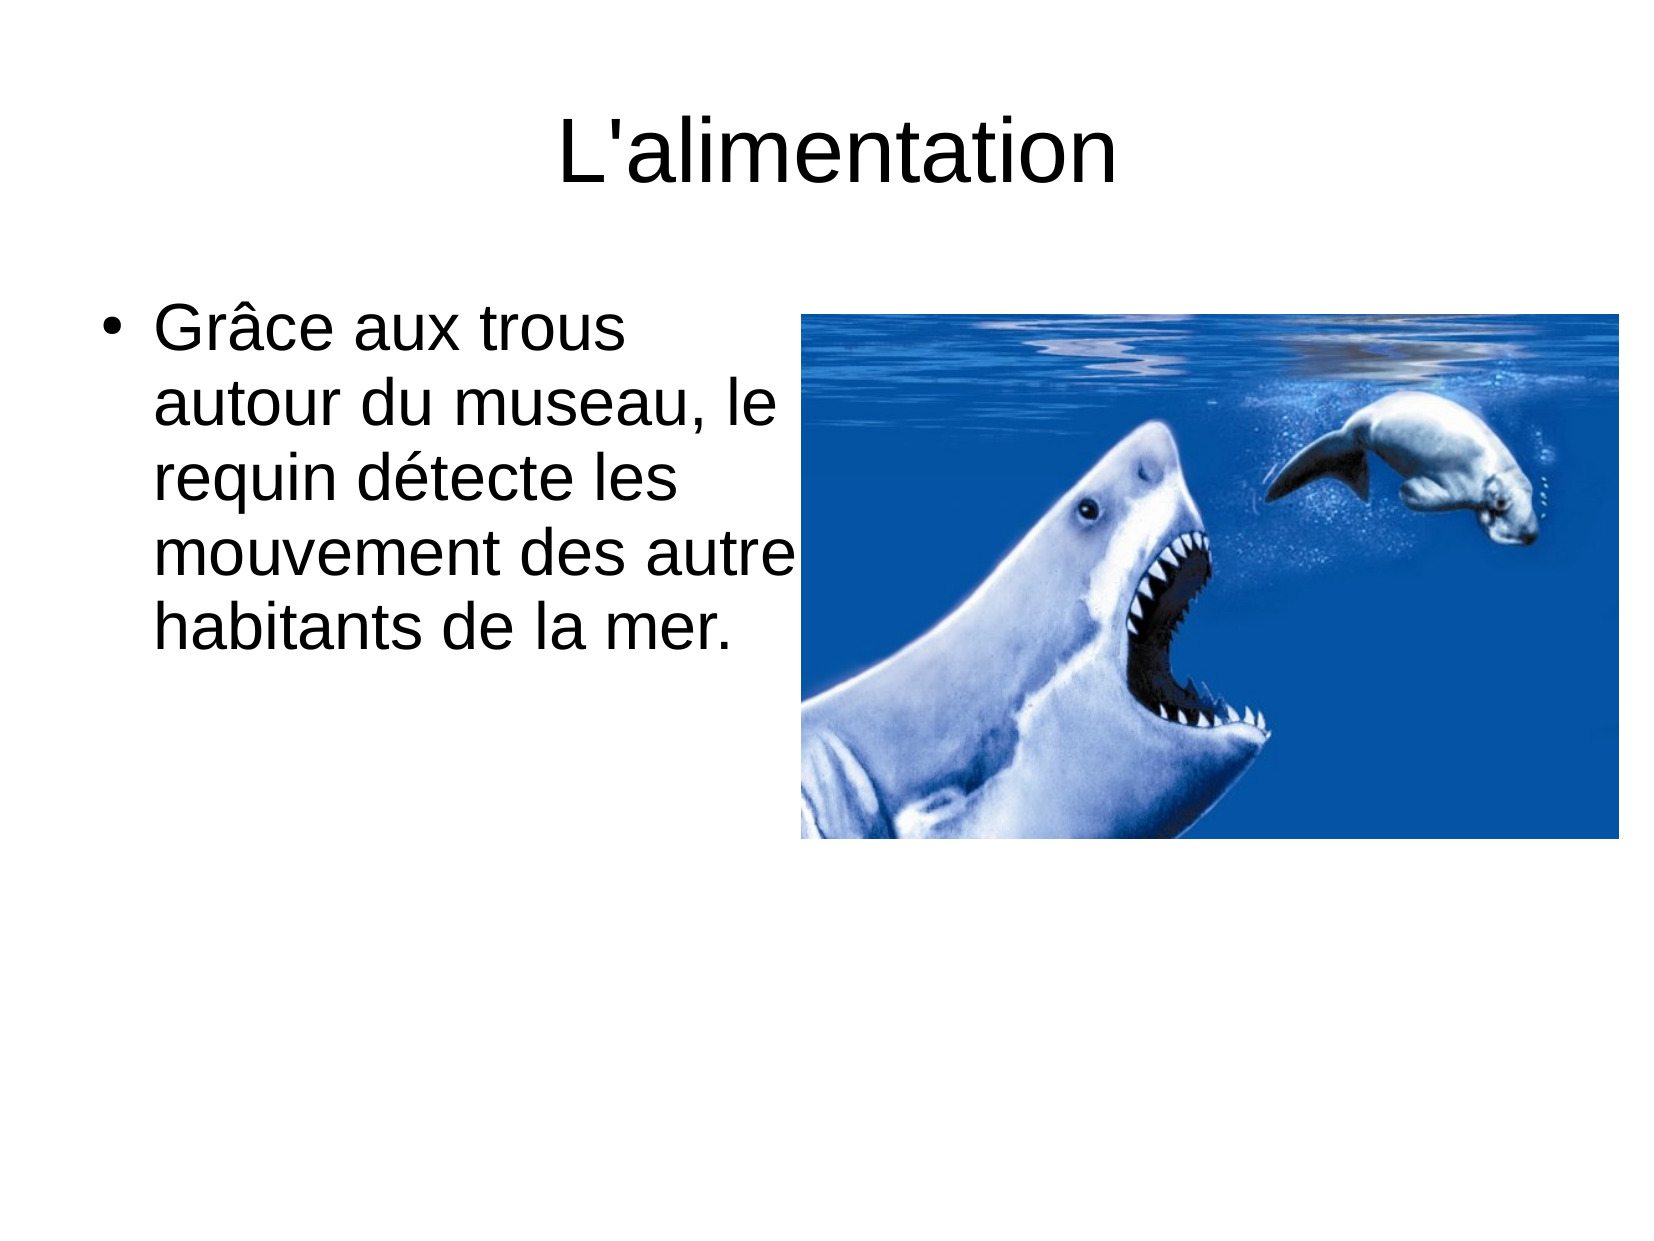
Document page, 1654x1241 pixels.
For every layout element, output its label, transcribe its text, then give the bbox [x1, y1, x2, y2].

list Grâce aux trous autour du museau, le requin détecte les mouvement des autre habitants de la mer. [82, 290, 809, 1010]
picture [801, 314, 1619, 839]
title L'alimentation [94, 47, 1583, 255]
